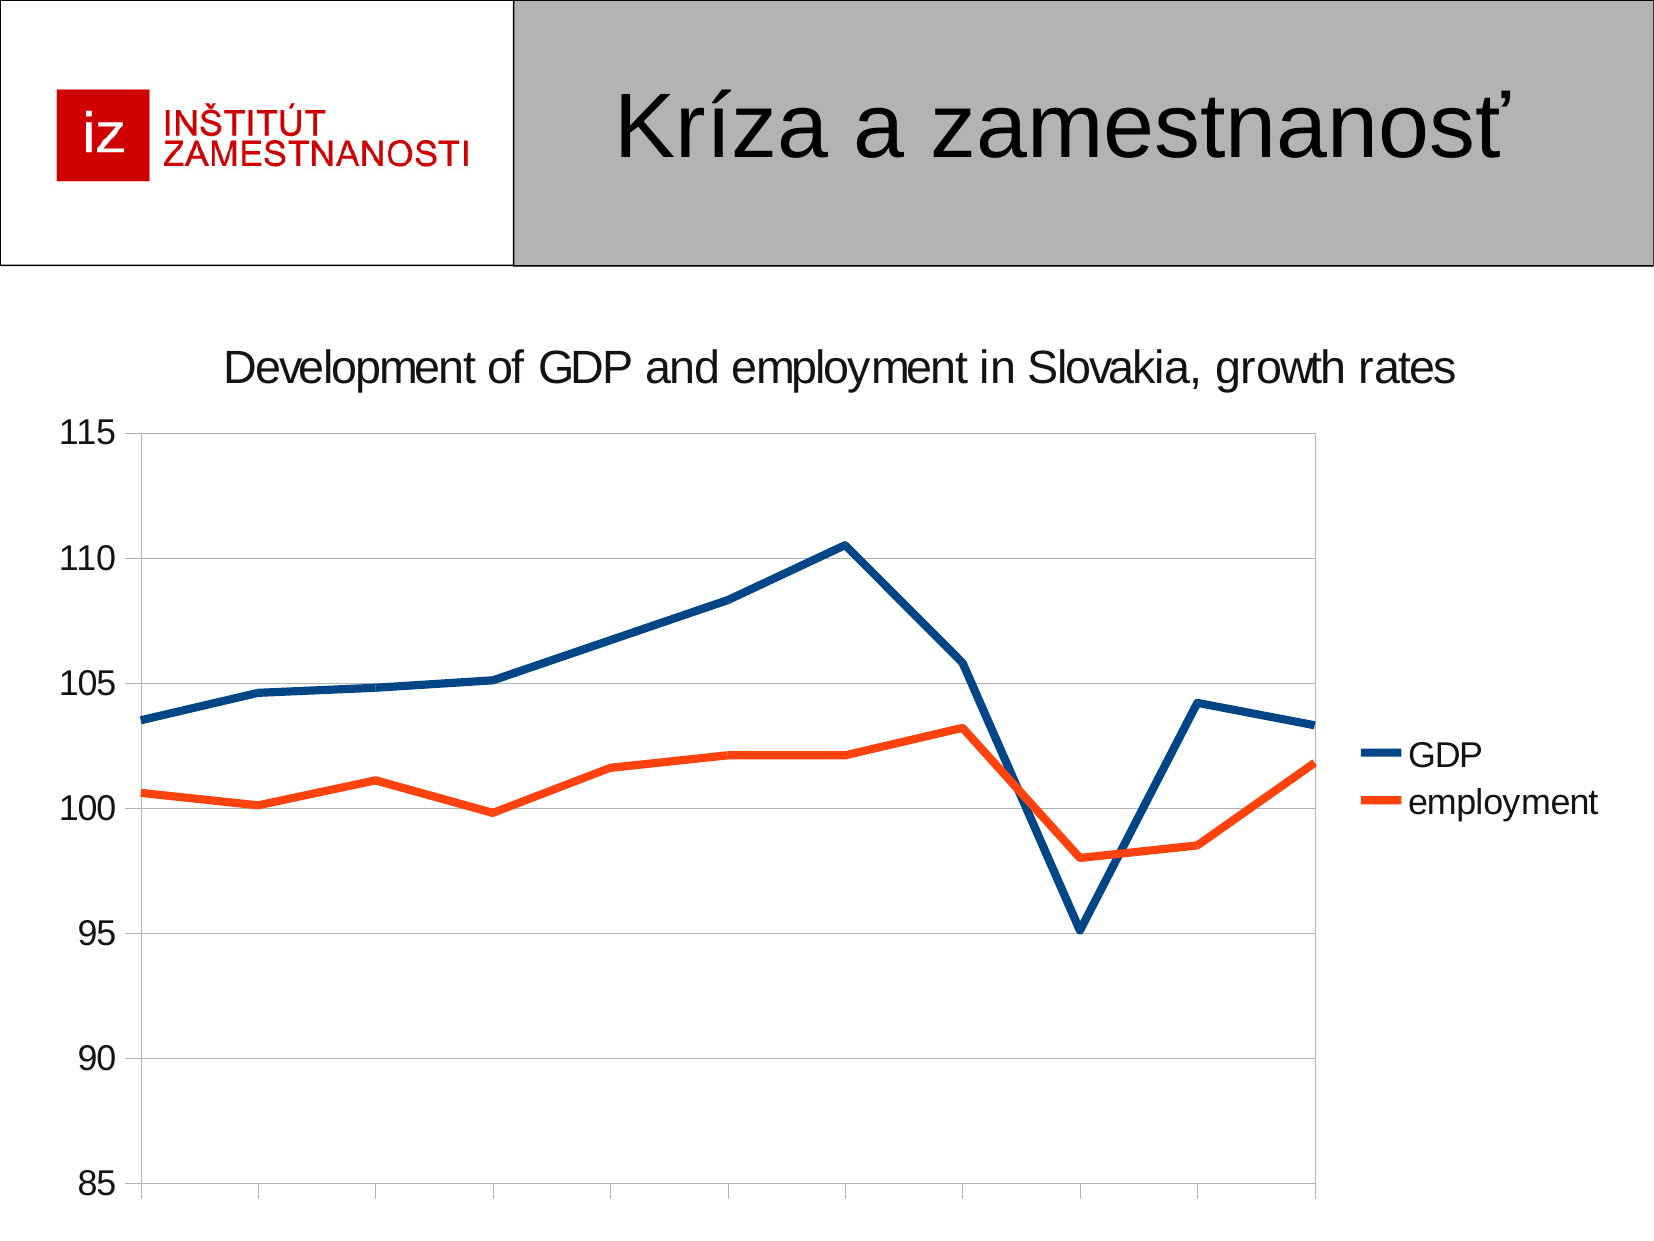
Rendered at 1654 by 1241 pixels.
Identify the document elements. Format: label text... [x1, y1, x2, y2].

picture [5, 8, 512, 257]
picture [26, 324, 1654, 1240]
title Kríza a zamestnanosť [561, 37, 1565, 229]
